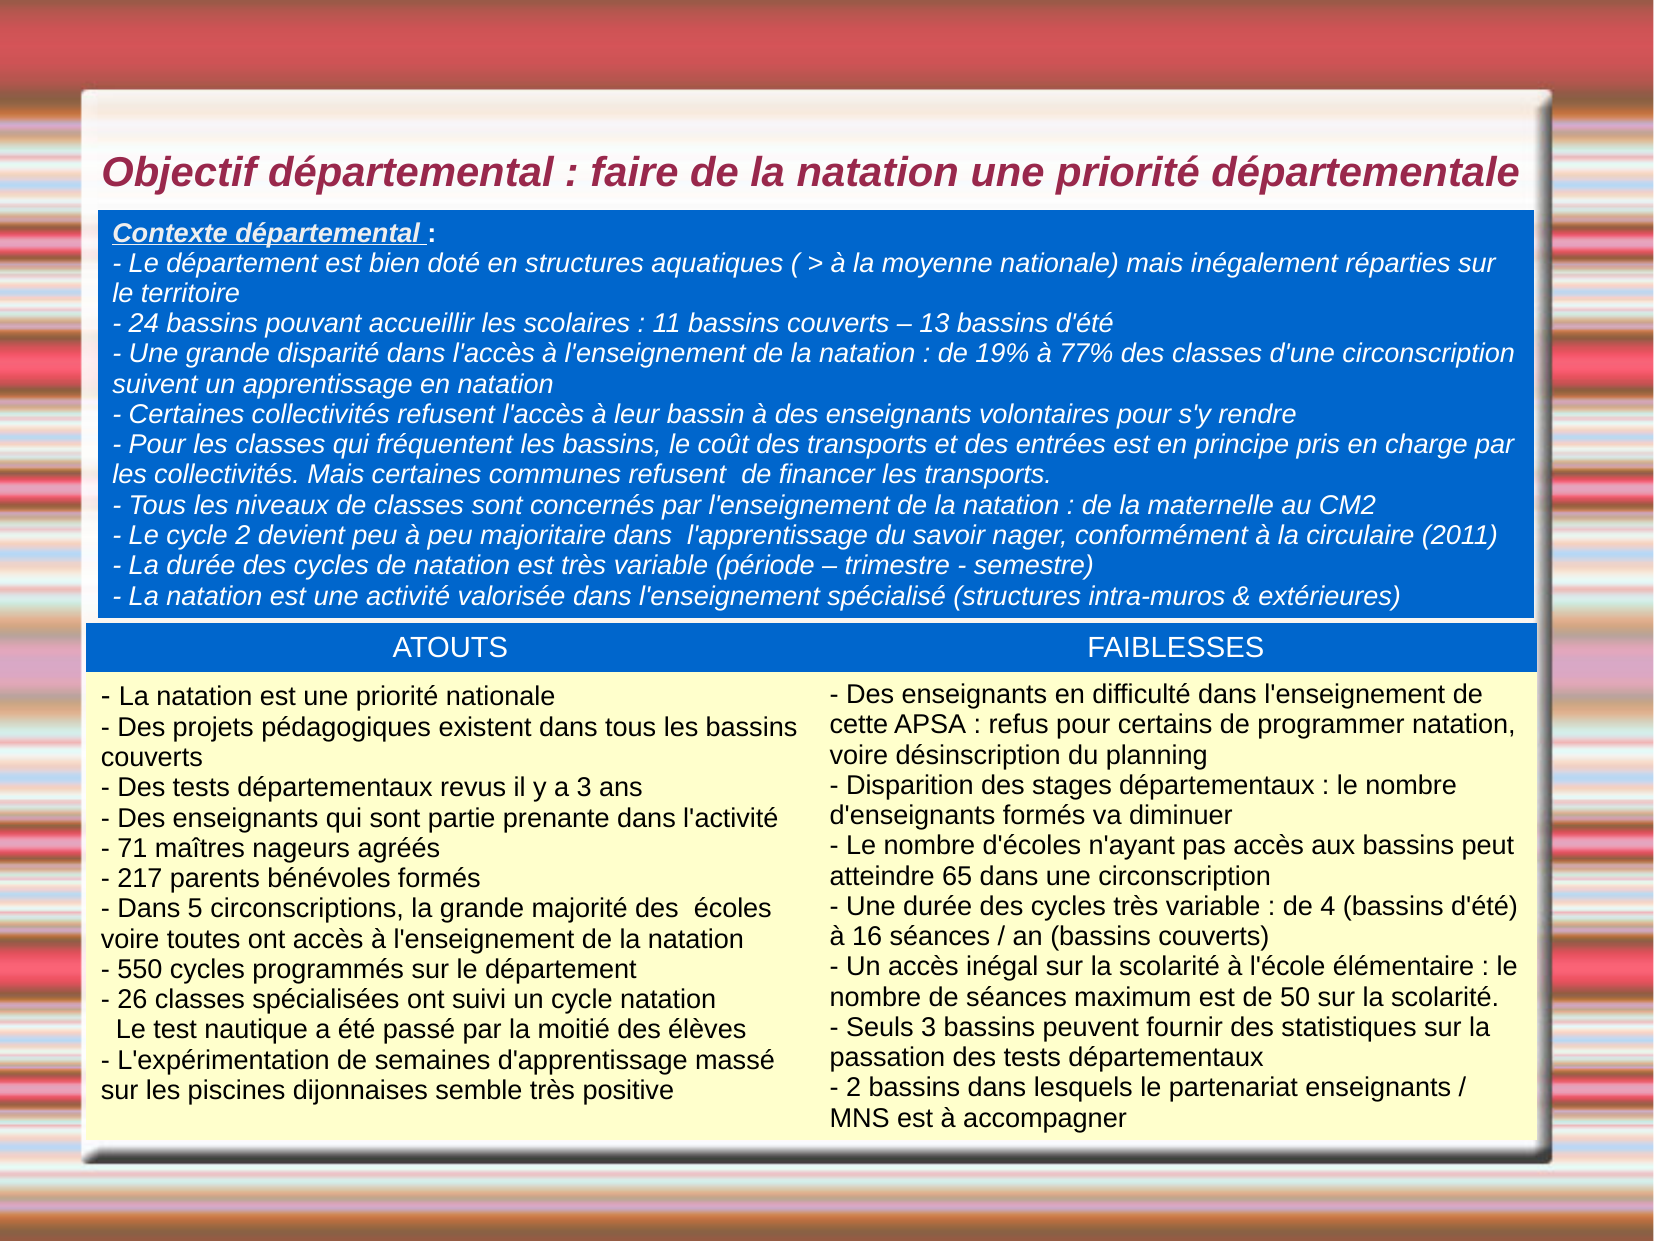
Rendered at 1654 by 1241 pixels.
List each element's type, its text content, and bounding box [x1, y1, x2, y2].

picture [0, 0, 1654, 1241]
table_header ATOUTS [86, 623, 815, 672]
table_header FAIBLESSES [815, 623, 1537, 672]
title Objectif départemental : faire de la natation une priorité départementale [88, 114, 1534, 322]
table_cell - La natation est une priorité nationale - Des projets pédagogiques existent dans tous les bassins couverts - Des tests départementaux revus il y a 3 ans - Des enseignants qui sont partie prenante dans l'activité - 71 maîtres nageurs agréés - 217 parents bénévoles formés - Dans 5 circonscriptions, la grande majorité des écoles voire toutes ont accès à l'enseignement de la natation - 550 cycles programmés sur le département - 26 classes spécialisées ont suivi un cycle natation Le test nautique a été passé par la moitié des élèves - L'expérimentation de semaines d'apprentissage massé sur les piscines dijonnaises semble très positive [86, 672, 815, 1140]
table_cell - Des enseignants en difficulté dans l'enseignement de cette APSA : refus pour certains de programmer natation, voire désinscription du planning - Disparition des stages départementaux : le nombre d'enseignants formés va diminuer - Le nombre d'écoles n'ayant pas accès aux bassins peut atteindre 65 dans une circonscription - Une durée des cycles très variable : de 4 (bassins d'été) à 16 séances / an (bassins couverts) - Un accès inégal sur la scolarité à l'école élémentaire : le nombre de séances maximum est de 50 sur la scolarité. - Seuls 3 bassins peuvent fournir des statistiques sur la passation des tests départementaux - 2 bassins dans lesquels le partenariat enseignants / MNS est à accompagner [815, 672, 1537, 1140]
table_header Contexte départemental : - Le département est bien doté en structures aquatiques ( > à la moyenne nationale) mais inégalement réparties sur le territoire - 24 bassins pouvant accueillir les scolaires : 11 bassins couverts – 13 bassins d'été - Une grande disparité dans l'accès à l'enseignement de la natation : de 19% à 77% des classes d'une circonscription suivent un apprentissage en natation - Certaines collectivités refusent l'accès à leur bassin à des enseignants volontaires pour s'y rendre - Pour les classes qui fréquentent les bassins, le coût des transports et des entrées est en principe pris en charge par les collectivités. Mais certaines communes refusent de financer les transports. - Tous les niveaux de classes sont concernés par l'enseignement de la natation : de la maternelle au CM2 - Le cycle 2 devient peu à peu majoritaire dans l'apprentissage du savoir nager, conformément à la circulaire (2011) - La durée des cycles de natation est très variable (période – trimestre - semestre) - La natation est une activité valorisée dans l'enseignement spécialisé (structures intra-muros & extérieures) [98, 210, 1534, 618]
list [152, 618, 1534, 623]
